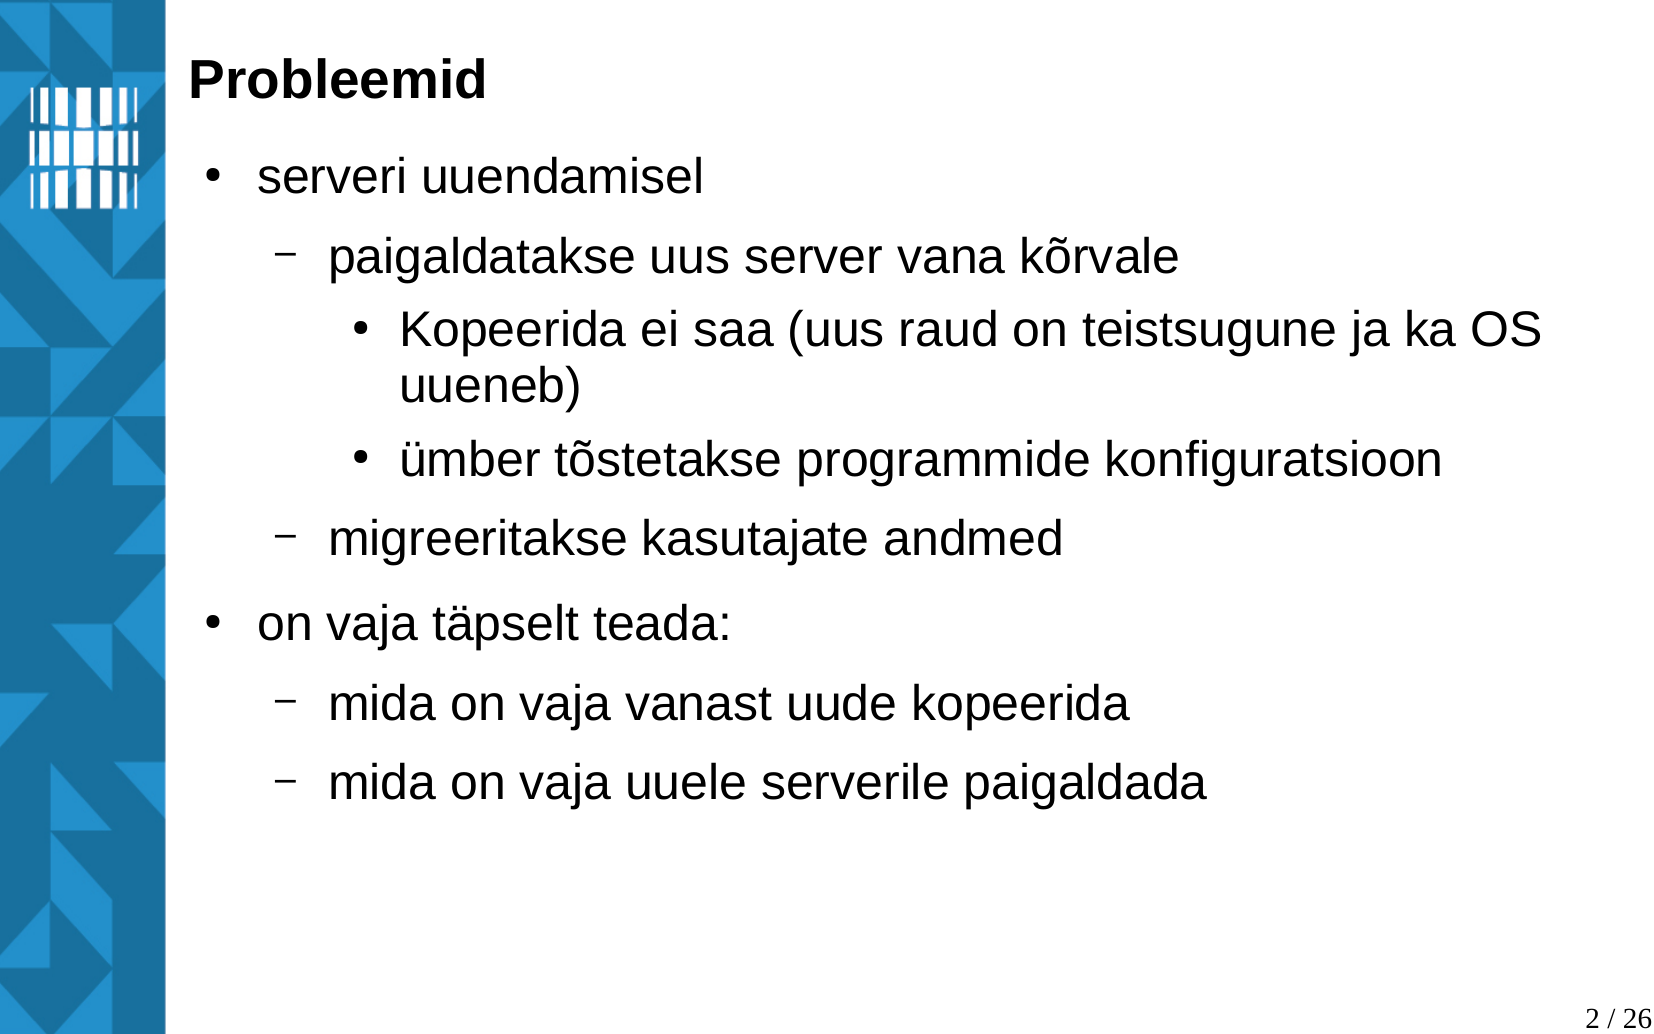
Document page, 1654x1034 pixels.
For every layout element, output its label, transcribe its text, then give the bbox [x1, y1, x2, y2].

title Probleemid [188, 28, 1595, 131]
list serveri uuendamisel paigaldatakse uus server vana kõrvale Kopeerida ei saa (uus raud on teistsugune ja ka OS uueneb) ümber tõstetakse programmide konfiguratsioon migreeritakse kasutajate andmed on vaja täpselt teada: mida on vaja vanast uude kopeerida mida on vaja uuele serverile paigaldada [186, 148, 1625, 867]
